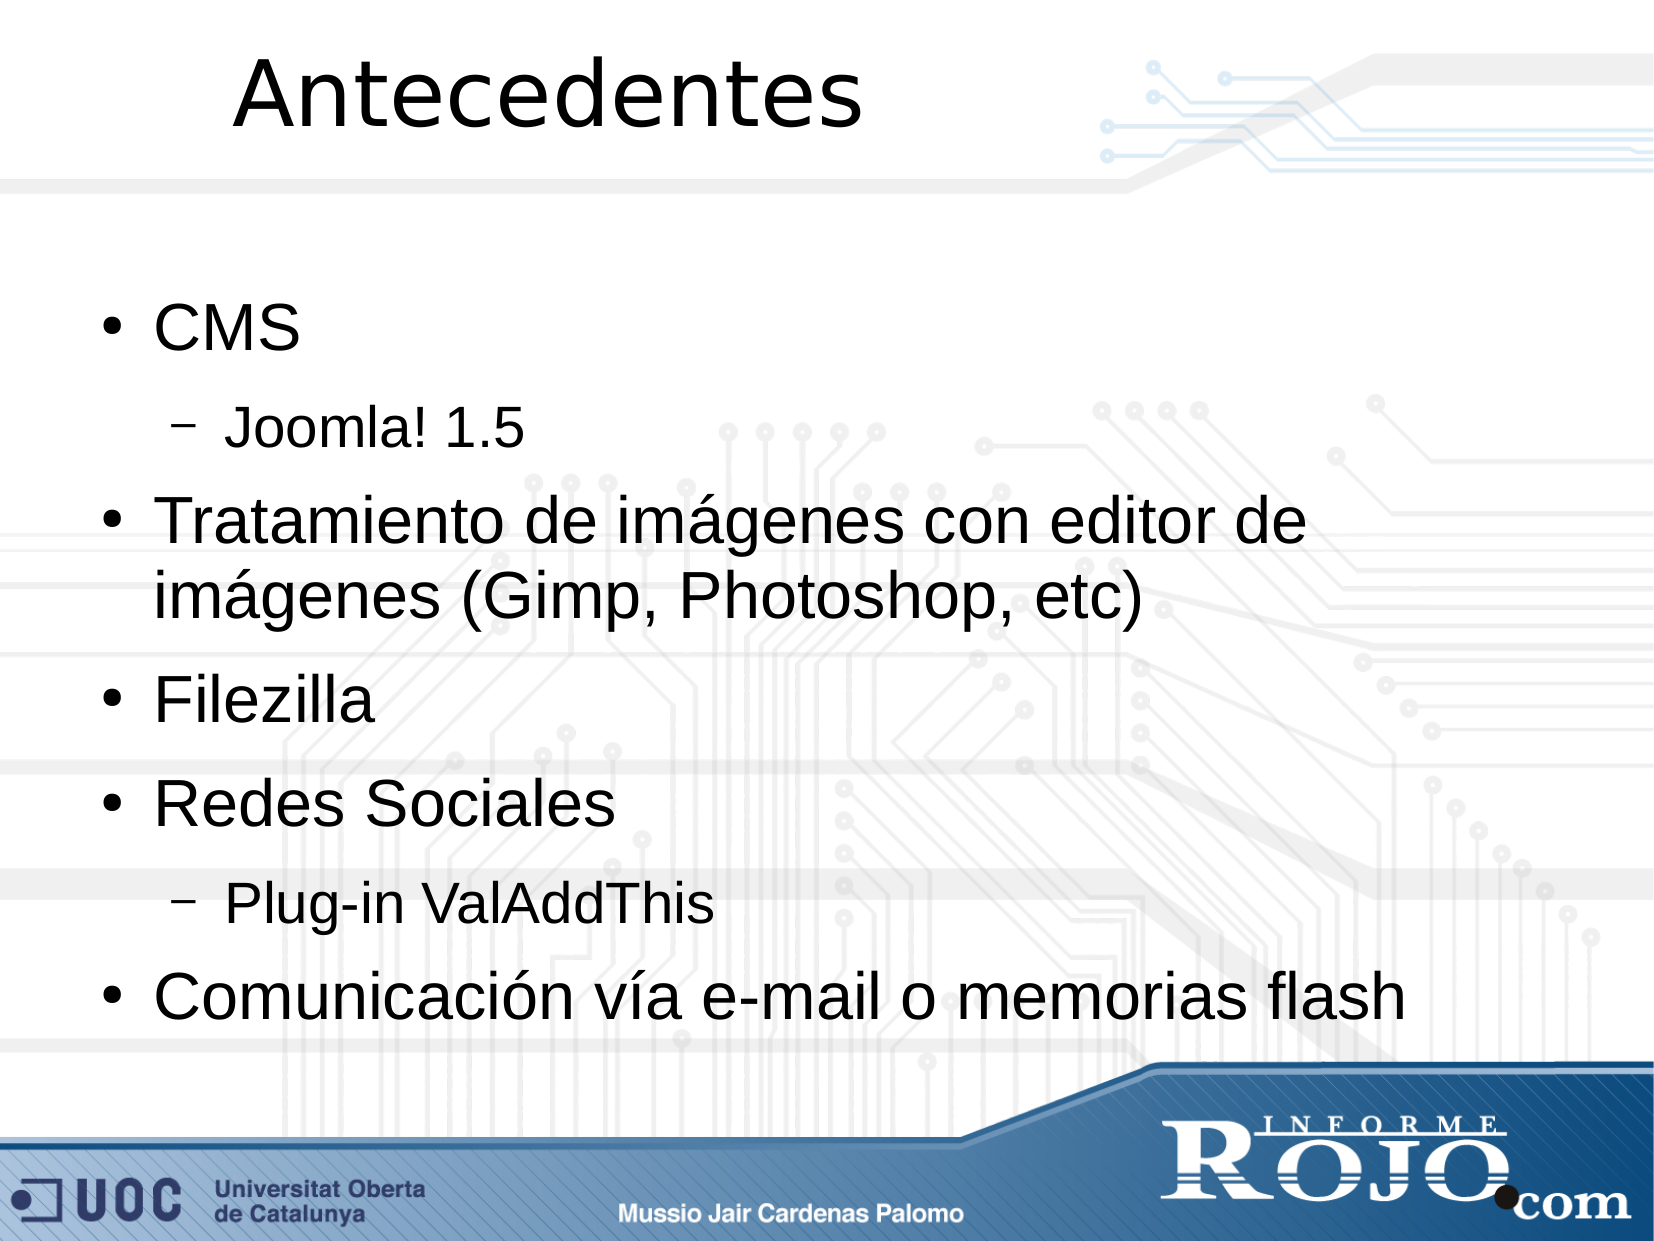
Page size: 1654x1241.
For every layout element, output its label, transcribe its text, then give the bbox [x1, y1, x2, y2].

picture [0, 0, 1654, 1241]
title Antecedentes [0, 0, 1099, 189]
list CMS Joomla! 1.5 Tratamiento de imágenes con editor de imágenes (Gimp, Photoshop, etc) Filezilla Redes Sociales Plug-in ValAddThis Comunicación vía e-mail o memorias flash [82, 290, 1538, 1010]
